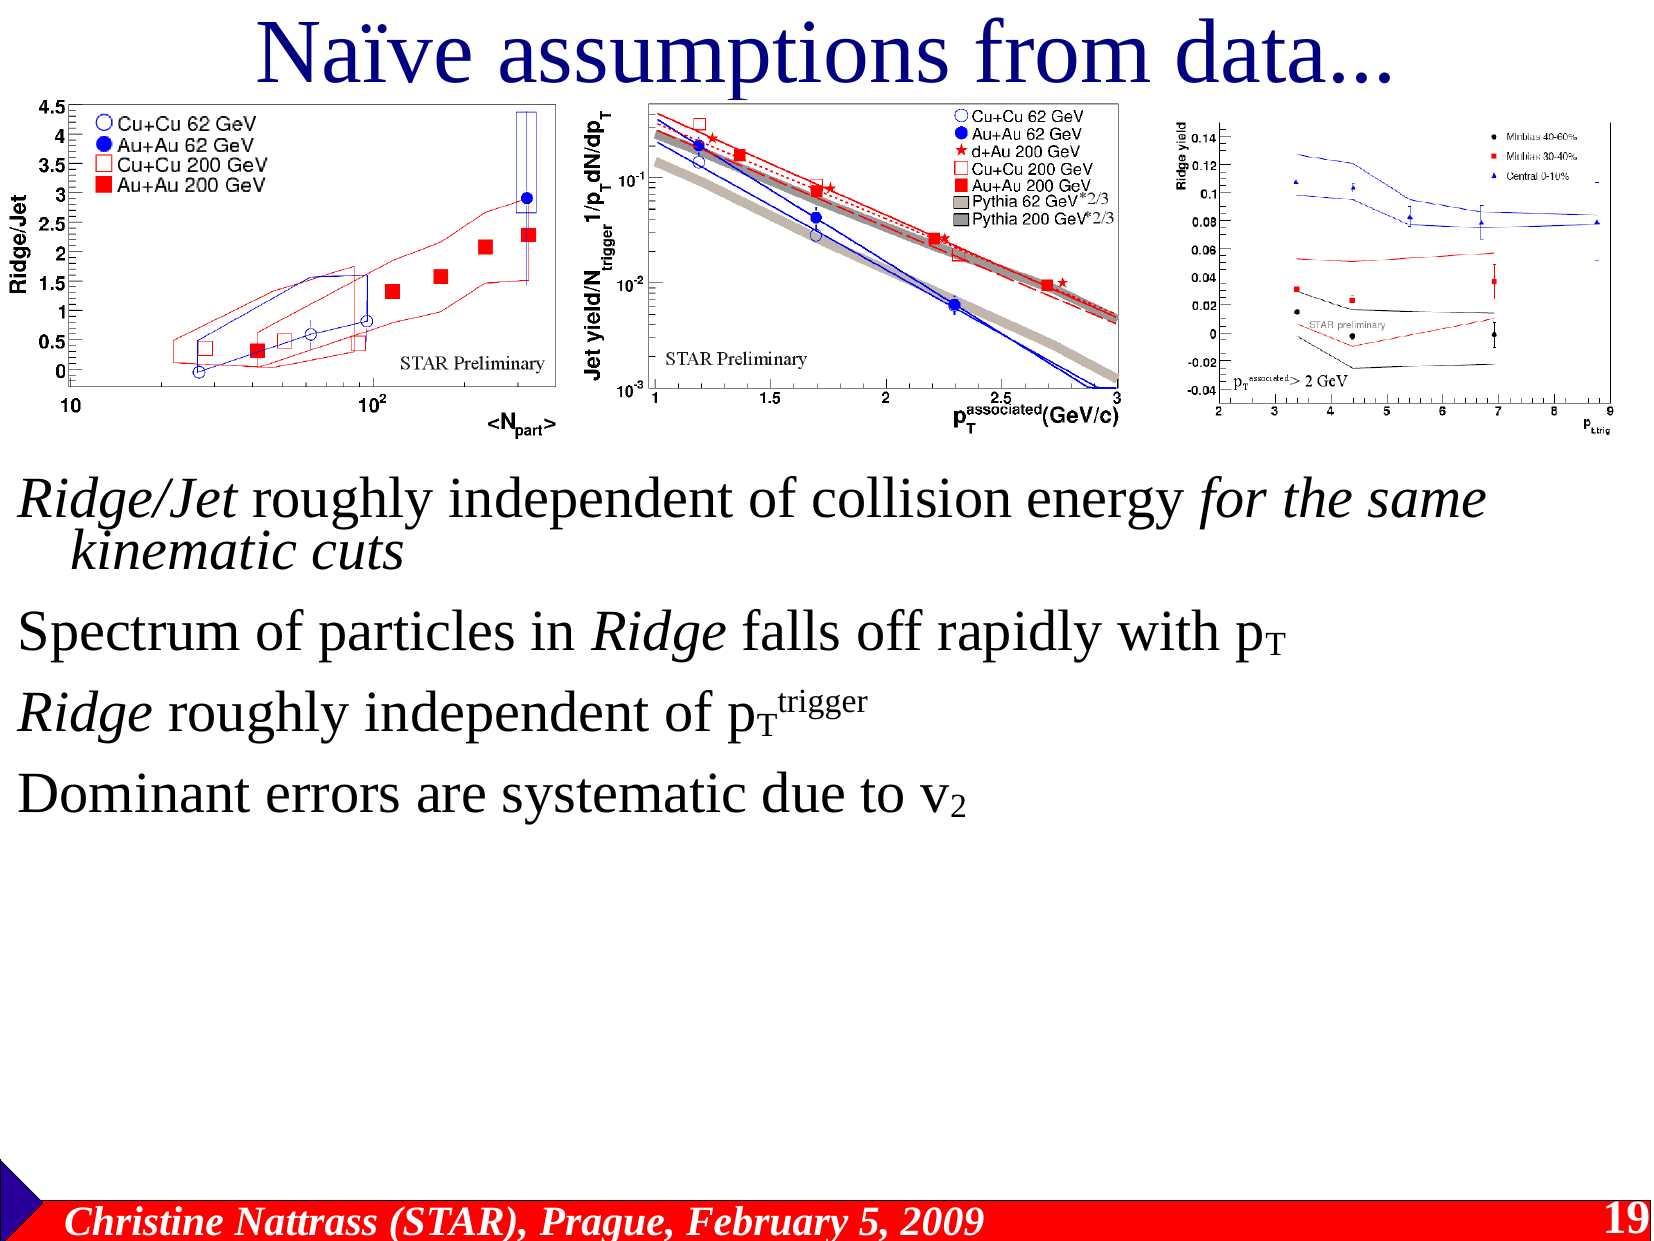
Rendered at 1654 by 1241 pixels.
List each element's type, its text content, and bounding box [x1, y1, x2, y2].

list Ridge/Jet roughly independent of collision energy for the same kinematic cuts Spectrum of particles in Ridge falls off rapidly with pT Ridge roughly independent of pTtrigger Dominant errors are systematic due to v2 [0, 476, 1654, 883]
text_box 19 [1552, 1183, 1654, 1241]
title Naïve assumptions from data... [82, 1, 1571, 103]
picture [1171, 93, 1630, 439]
picture [577, 100, 1131, 446]
picture [2, 97, 557, 443]
